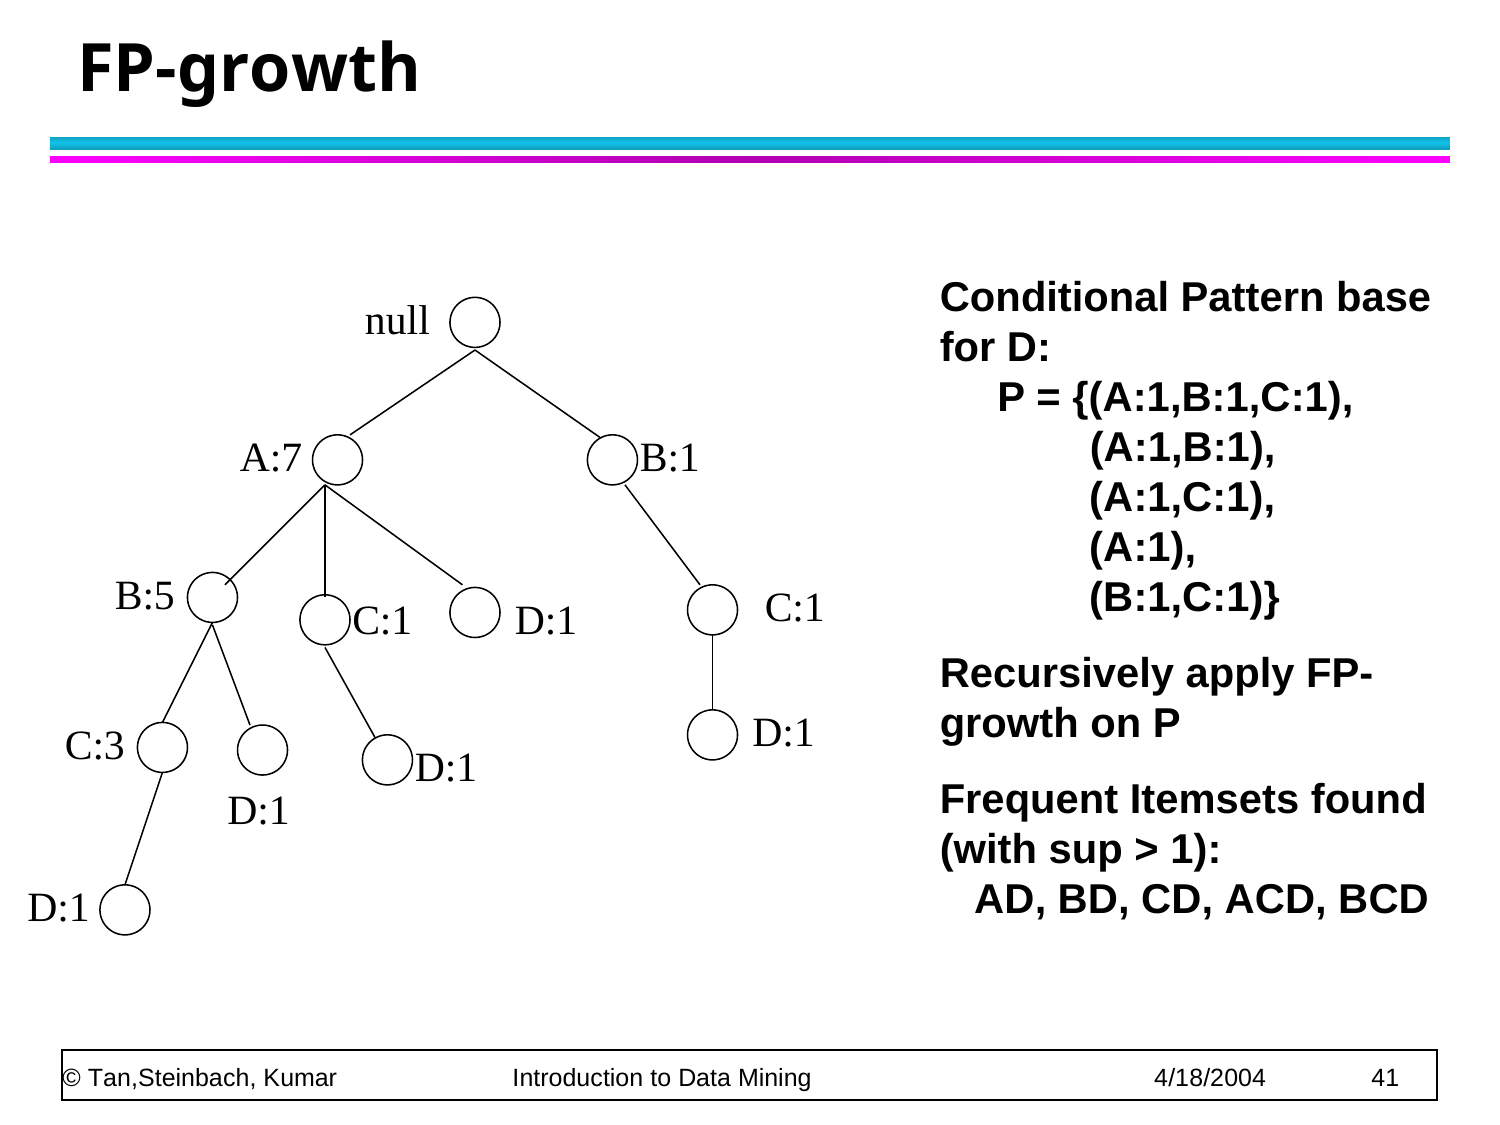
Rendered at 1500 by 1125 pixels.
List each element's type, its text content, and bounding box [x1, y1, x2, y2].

text_box null [349, 284, 451, 351]
text_box Conditional Pattern base for D: P = {(A:1,B:1,C:1), (A:1,B:1), (A:1,C:1), (A:1), (B:1,C:1)} Recursively apply FP-growth on P Frequent Itemsets found (with sup > 1): AD, BD, CD, ACD, BCD [924, 262, 1476, 931]
text_box B:1 [624, 422, 726, 488]
text_box C:3 [49, 709, 151, 776]
text_box C:1 [337, 584, 438, 651]
text_box C:1 [749, 572, 850, 638]
text_box D:1 [737, 697, 838, 763]
text_box D:1 [499, 584, 601, 651]
text_box D:1 [12, 872, 113, 938]
text_box D:1 [399, 732, 501, 798]
title FP-growth [62, 22, 1421, 113]
text_box B:5 [99, 559, 201, 626]
text_box A:7 [224, 422, 325, 488]
text_box D:1 [212, 774, 313, 841]
